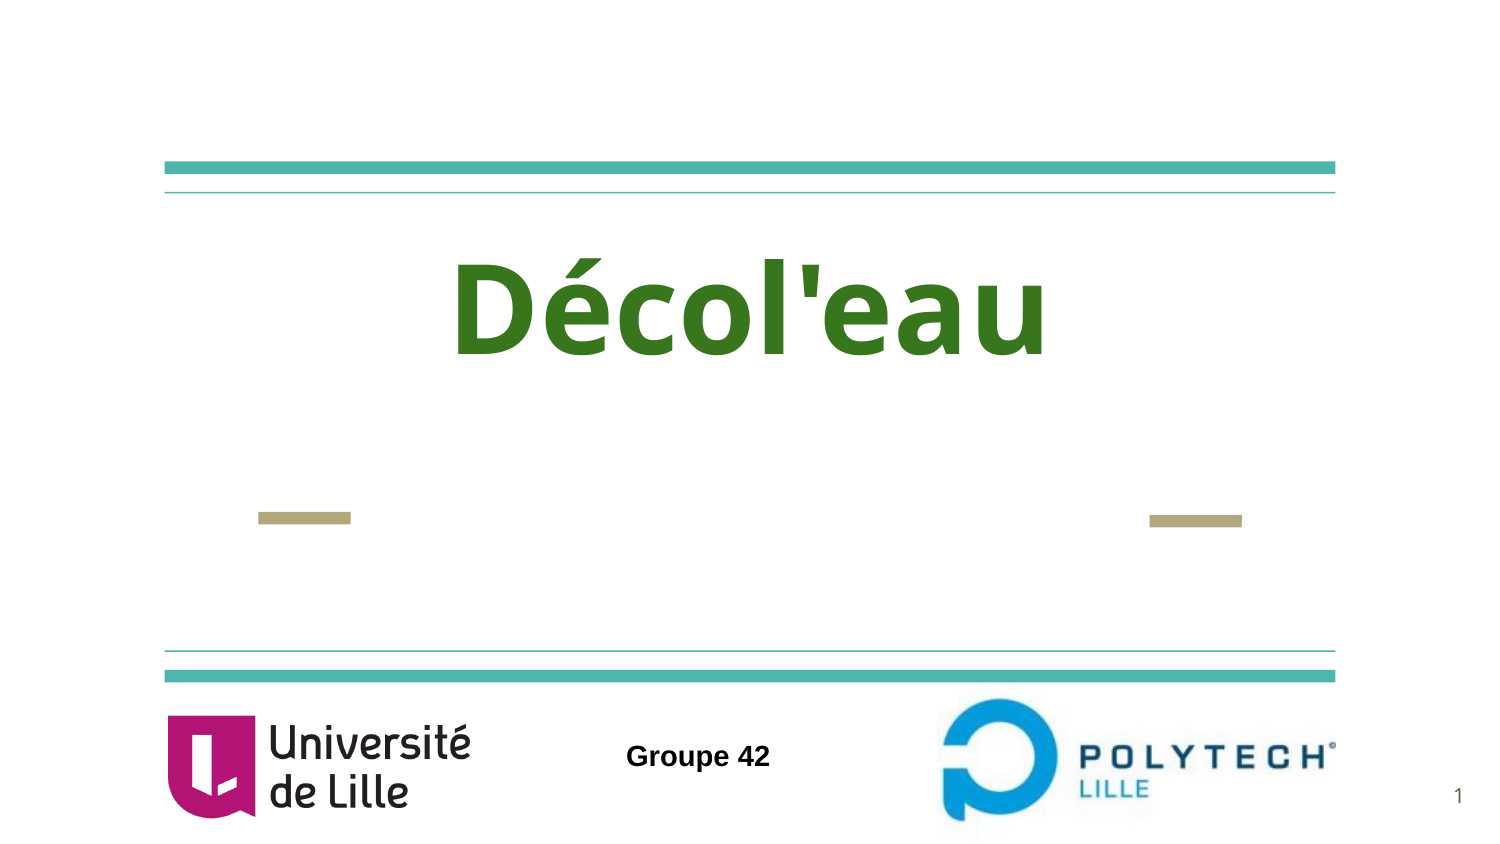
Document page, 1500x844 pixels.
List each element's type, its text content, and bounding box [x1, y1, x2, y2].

picture [163, 688, 474, 844]
slide_number <number> [1389, 764, 1480, 830]
text_box Groupe 42 [611, 722, 800, 779]
title Décol'eau [51, 149, 1449, 395]
picture [937, 686, 1336, 844]
